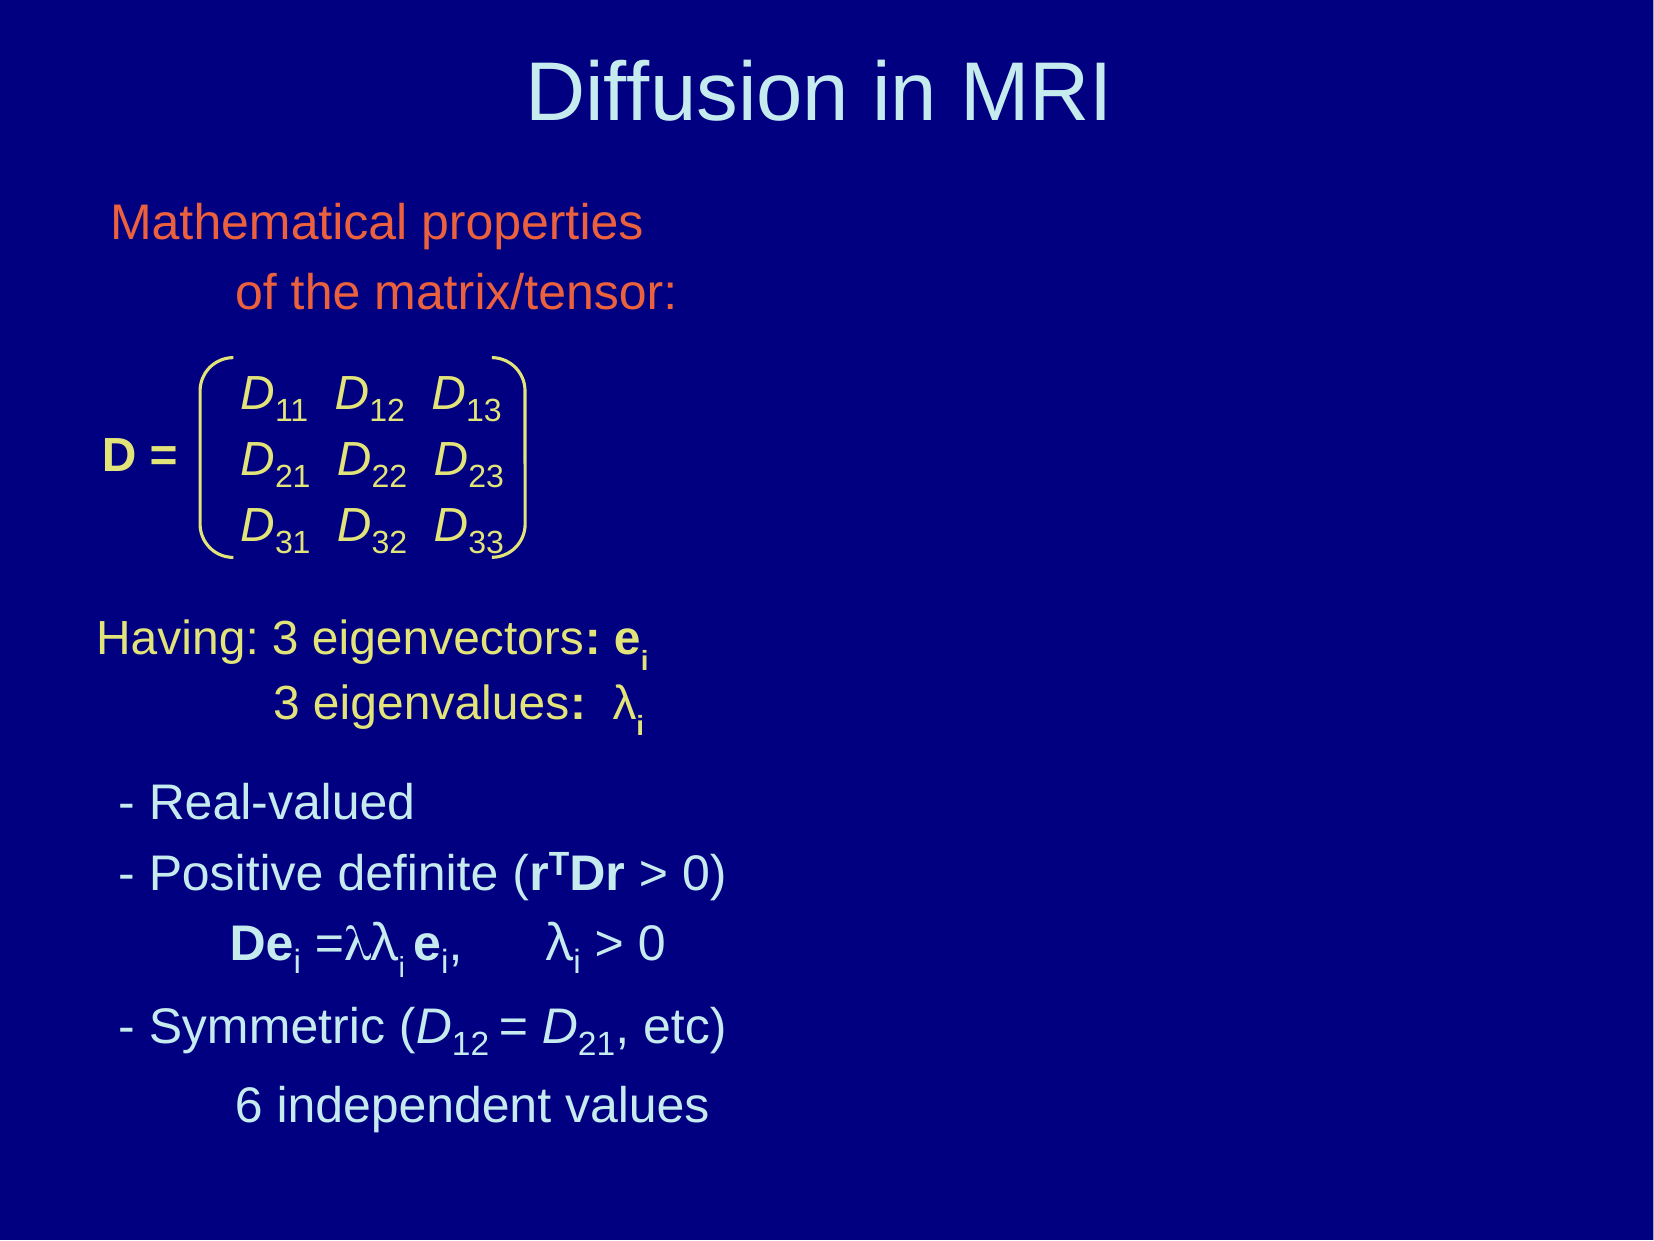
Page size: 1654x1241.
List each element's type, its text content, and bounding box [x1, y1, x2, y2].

text_box Mathematical properties of the matrix/tensor: [95, 181, 796, 328]
text_box 3 eigenvalues: λi [258, 664, 672, 749]
title Diffusion in MRI [0, 12, 1639, 163]
text_box D11 D12 D13 D21 D22 D23 D31 D32 D33 [225, 354, 519, 568]
text_box - Real-valued - Positive definite (rTDr > 0) Dei =λλi ei, λi > 0 - Symmetric (D12 = D21, etc) 6 independent values [35, 763, 803, 1112]
text_box D = [87, 416, 193, 489]
text_box Having: 3 eigenvectors: ei [81, 599, 677, 684]
